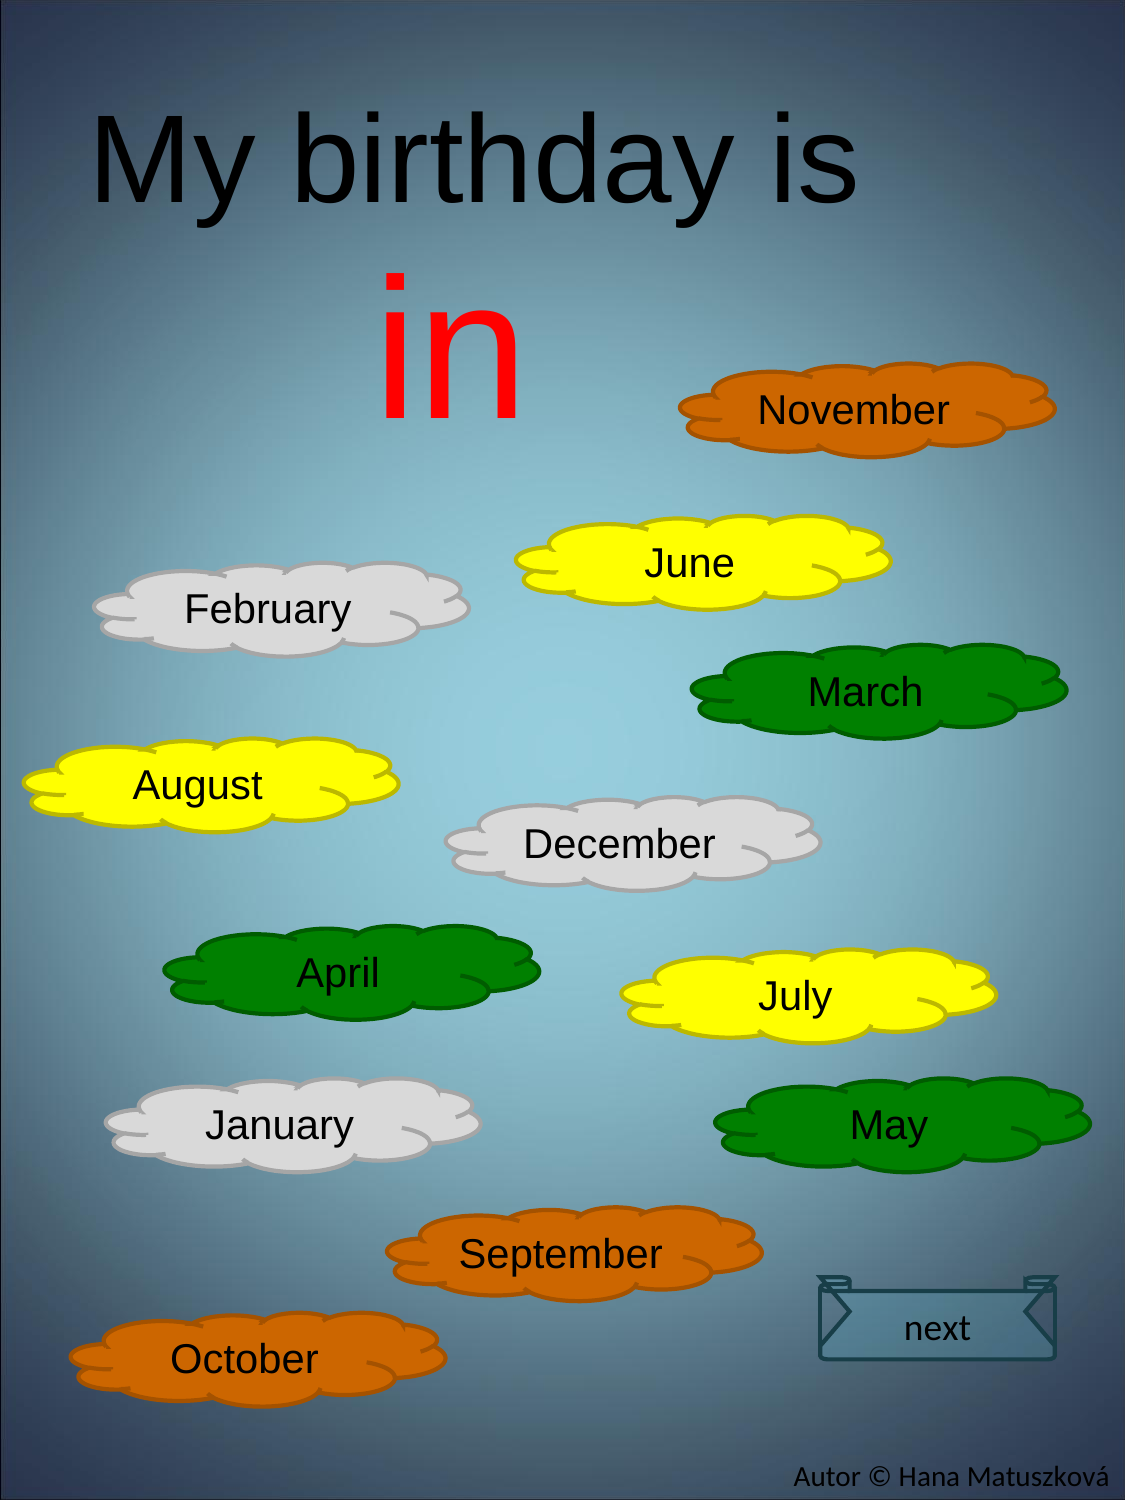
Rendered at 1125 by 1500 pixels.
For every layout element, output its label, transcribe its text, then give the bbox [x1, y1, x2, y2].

text_box September [386, 1207, 762, 1302]
picture [0, 0, 1125, 1500]
text_box Autor © Hana Matuszková [778, 1449, 1125, 1500]
text_box February [94, 562, 469, 657]
text_box January [105, 1078, 481, 1173]
text_box November [679, 363, 1055, 458]
text_box next [820, 1277, 1055, 1360]
text_box My birthday is [70, 70, 879, 236]
text_box March [691, 644, 1067, 739]
text_box December [445, 797, 821, 891]
text_box October [70, 1312, 446, 1407]
text_box June [515, 515, 891, 610]
text_box May [715, 1078, 1091, 1173]
text_box August [23, 738, 399, 833]
text_box in [351, 210, 551, 467]
text_box July [621, 949, 997, 1044]
text_box April [164, 926, 540, 1020]
